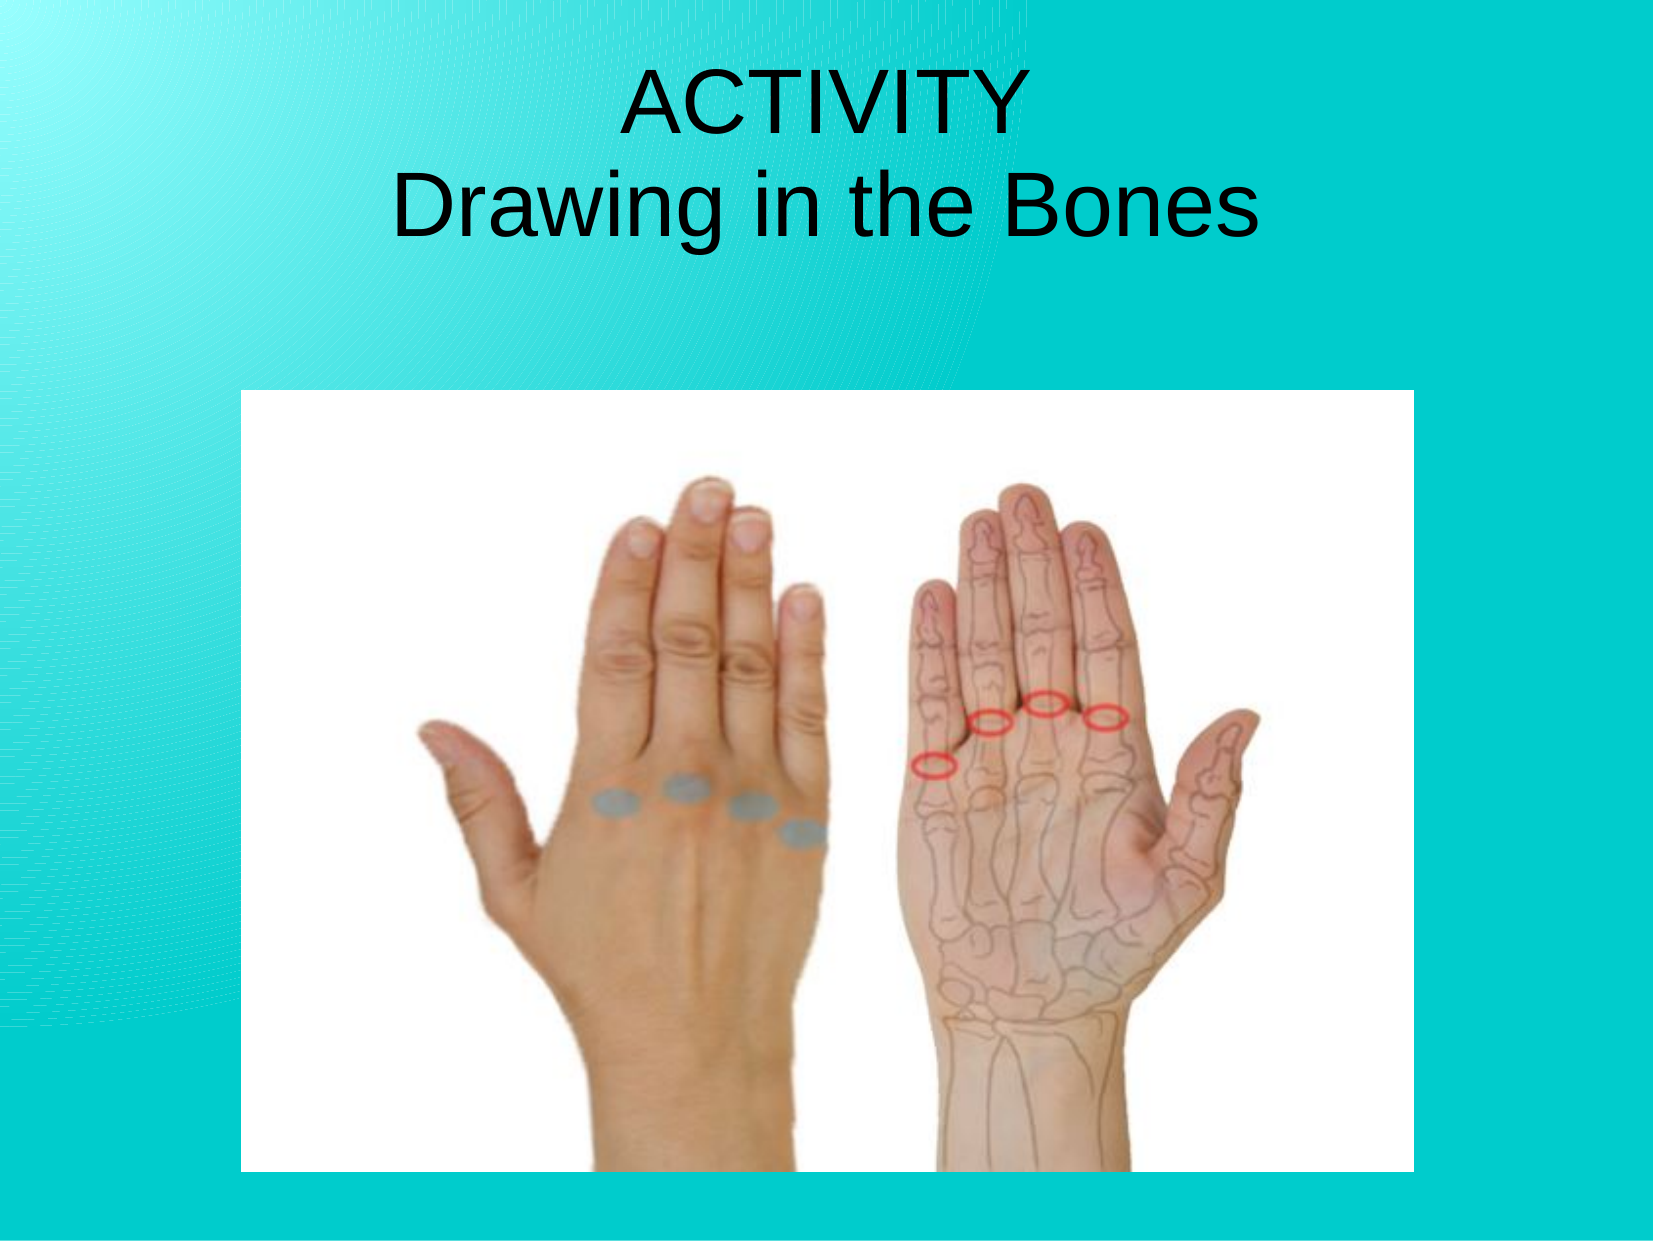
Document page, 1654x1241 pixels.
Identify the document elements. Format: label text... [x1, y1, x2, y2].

picture [241, 390, 1414, 1172]
title ACTIVITY Drawing in the Bones [82, 49, 1571, 257]
